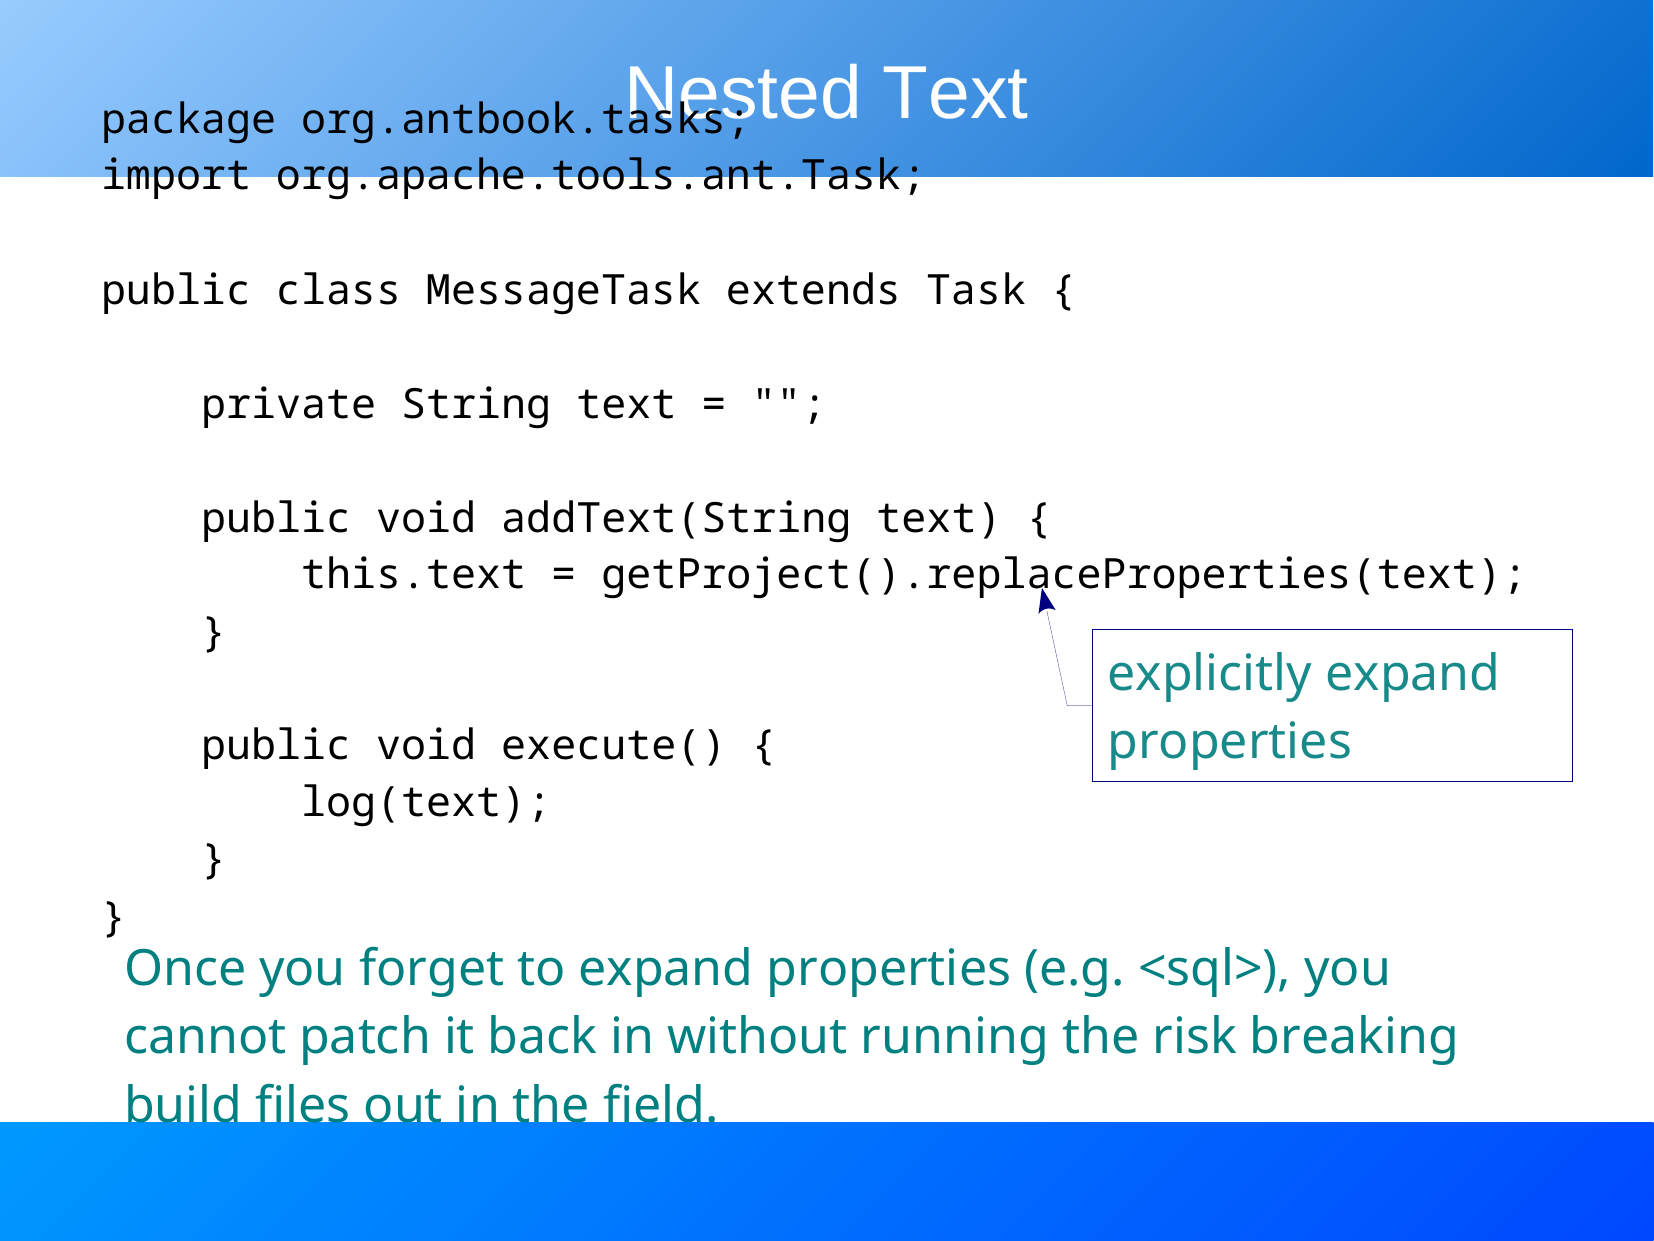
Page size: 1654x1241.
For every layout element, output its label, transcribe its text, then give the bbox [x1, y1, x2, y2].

title Nested Text [82, 22, 1571, 163]
text_box explicitly expand properties [1092, 629, 1573, 782]
text_box package org.antbook.tasks; import org.apache.tools.ant.Task; public class MessageTask extends Task { private String text = ""; public void addText(String text) { this.text = getProject().replaceProperties(text); } public void execute() { log(text); } } [86, 202, 1619, 886]
text_box Once you forget to expand properties (e.g. <sql>), you cannot patch it back in without running the risk breaking build files out in the field. [109, 924, 1534, 1060]
